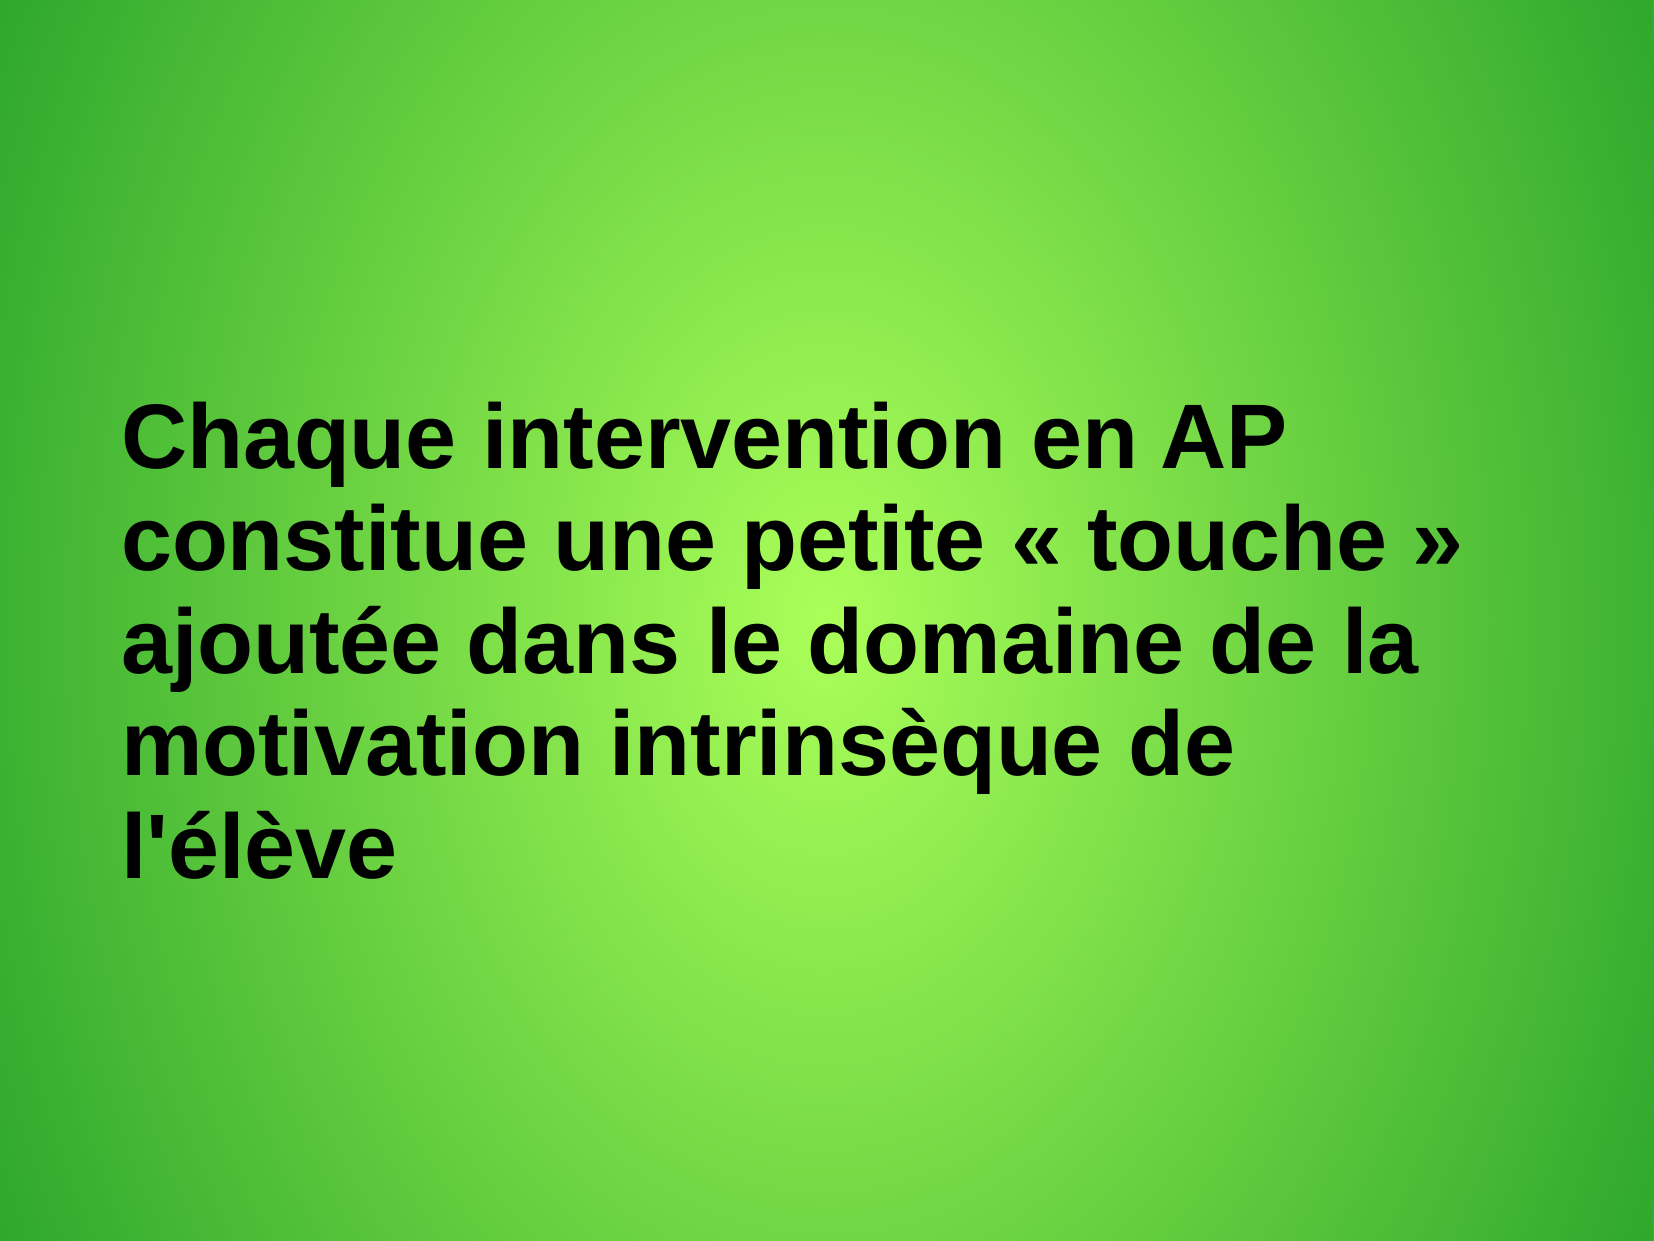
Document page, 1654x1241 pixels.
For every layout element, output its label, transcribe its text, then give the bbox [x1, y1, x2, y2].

text_box Chaque intervention en AP constitue une petite « touche » ajoutée dans le domaine de la motivation intrinsèque de l'élève [106, 377, 1536, 906]
